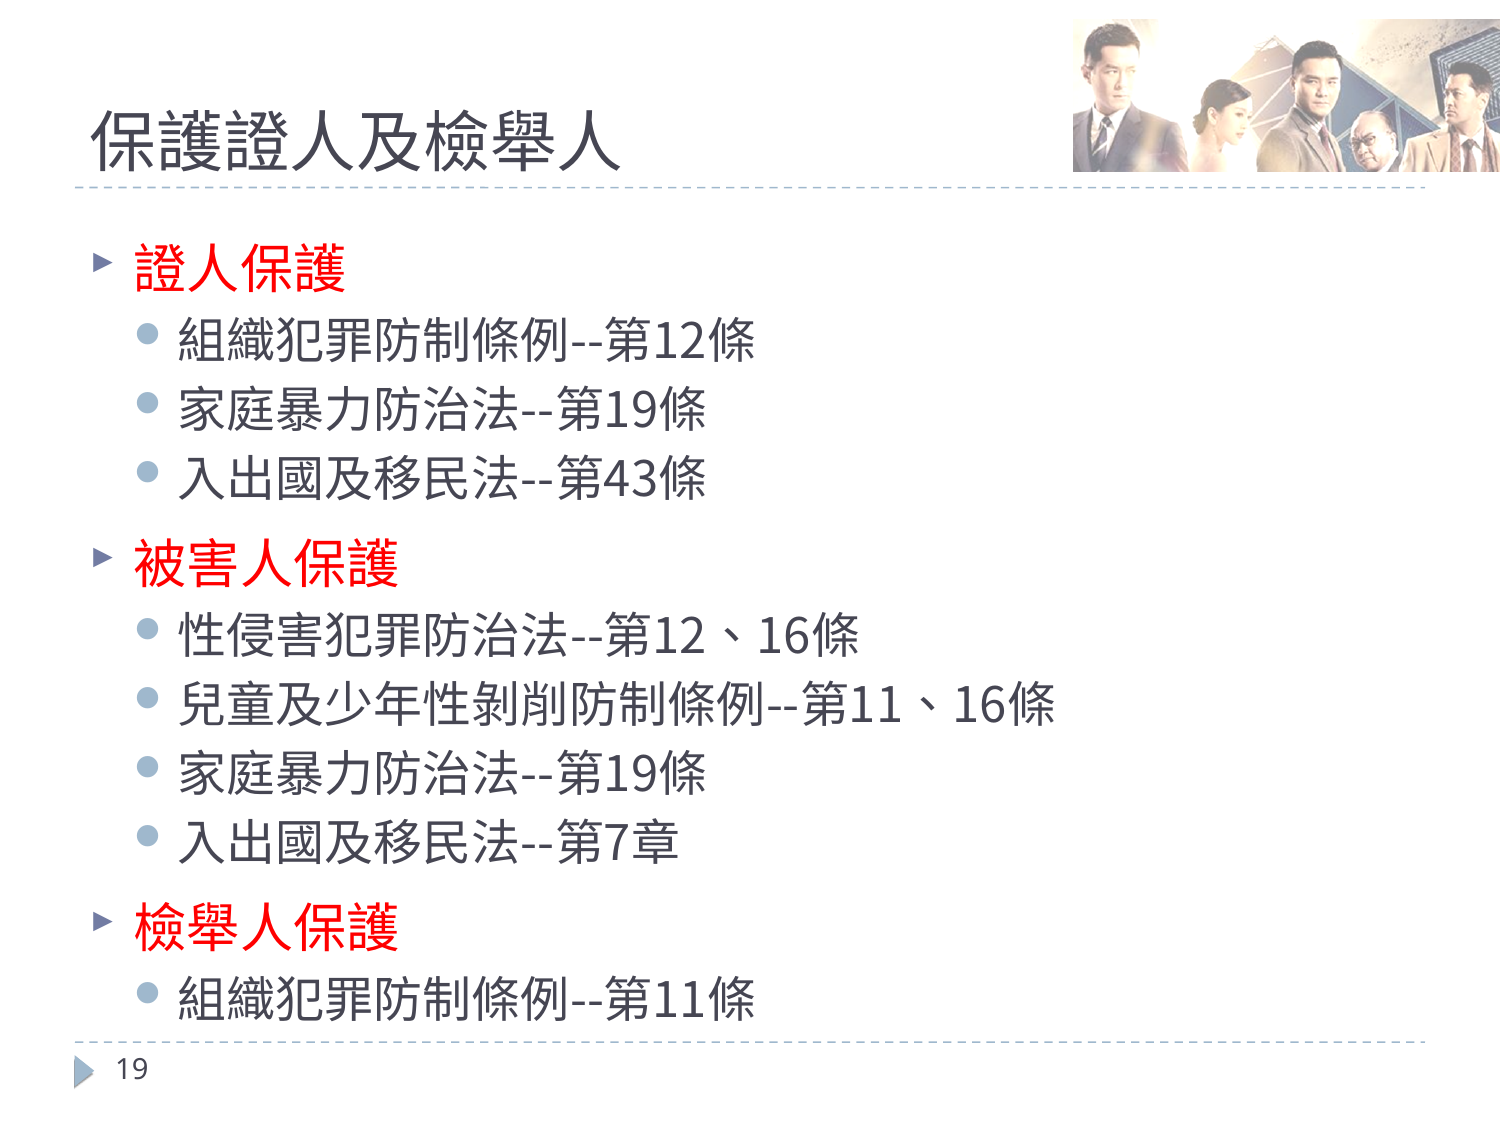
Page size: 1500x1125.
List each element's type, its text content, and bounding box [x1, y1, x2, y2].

slide_number <編號> [100, 1042, 426, 1103]
list 證人保護 組織犯罪防制條例--第12條 家庭暴力防治法--第19條 入出國及移民法--第43條 被害人保護 性侵害犯罪防治法--第12、16條 兒童及少年性剝削防制條例--第11、16條 家庭暴力防治法--第19條 入出國及移民法--第7章 檢舉人保護 組織犯罪防制條例--第11條 [75, 227, 1425, 1038]
title 保護證人及檢舉人 [75, 24, 1425, 188]
picture [1073, 19, 1500, 172]
